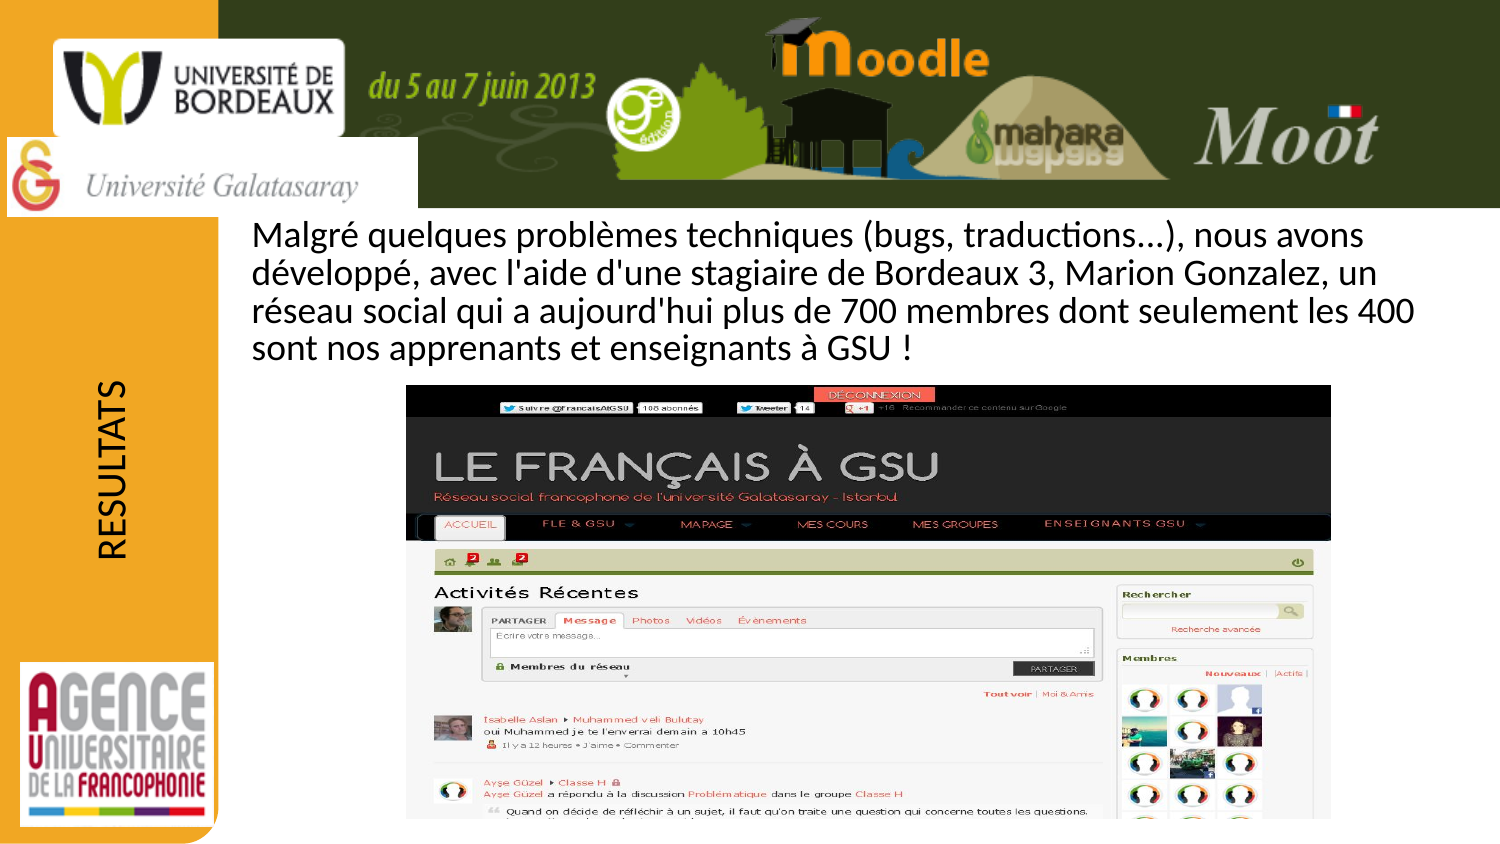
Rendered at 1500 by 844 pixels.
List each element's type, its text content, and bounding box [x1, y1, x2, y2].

title Malgré quelques problèmes techniques (bugs, traductions...), nous avons développé, avec l'aide d'une stagiaire de Bordeaux 3, Marion Gonzalez, un réseau social qui a aujourd'hui plus de 700 membres dont seulement les 400 sont nos apprenants et enseignants à GSU ! [251, 203, 1444, 387]
picture [7, 17, 1380, 217]
picture [406, 385, 1331, 820]
picture [20, 662, 214, 827]
text_box RESULTATS [9, 217, 221, 729]
